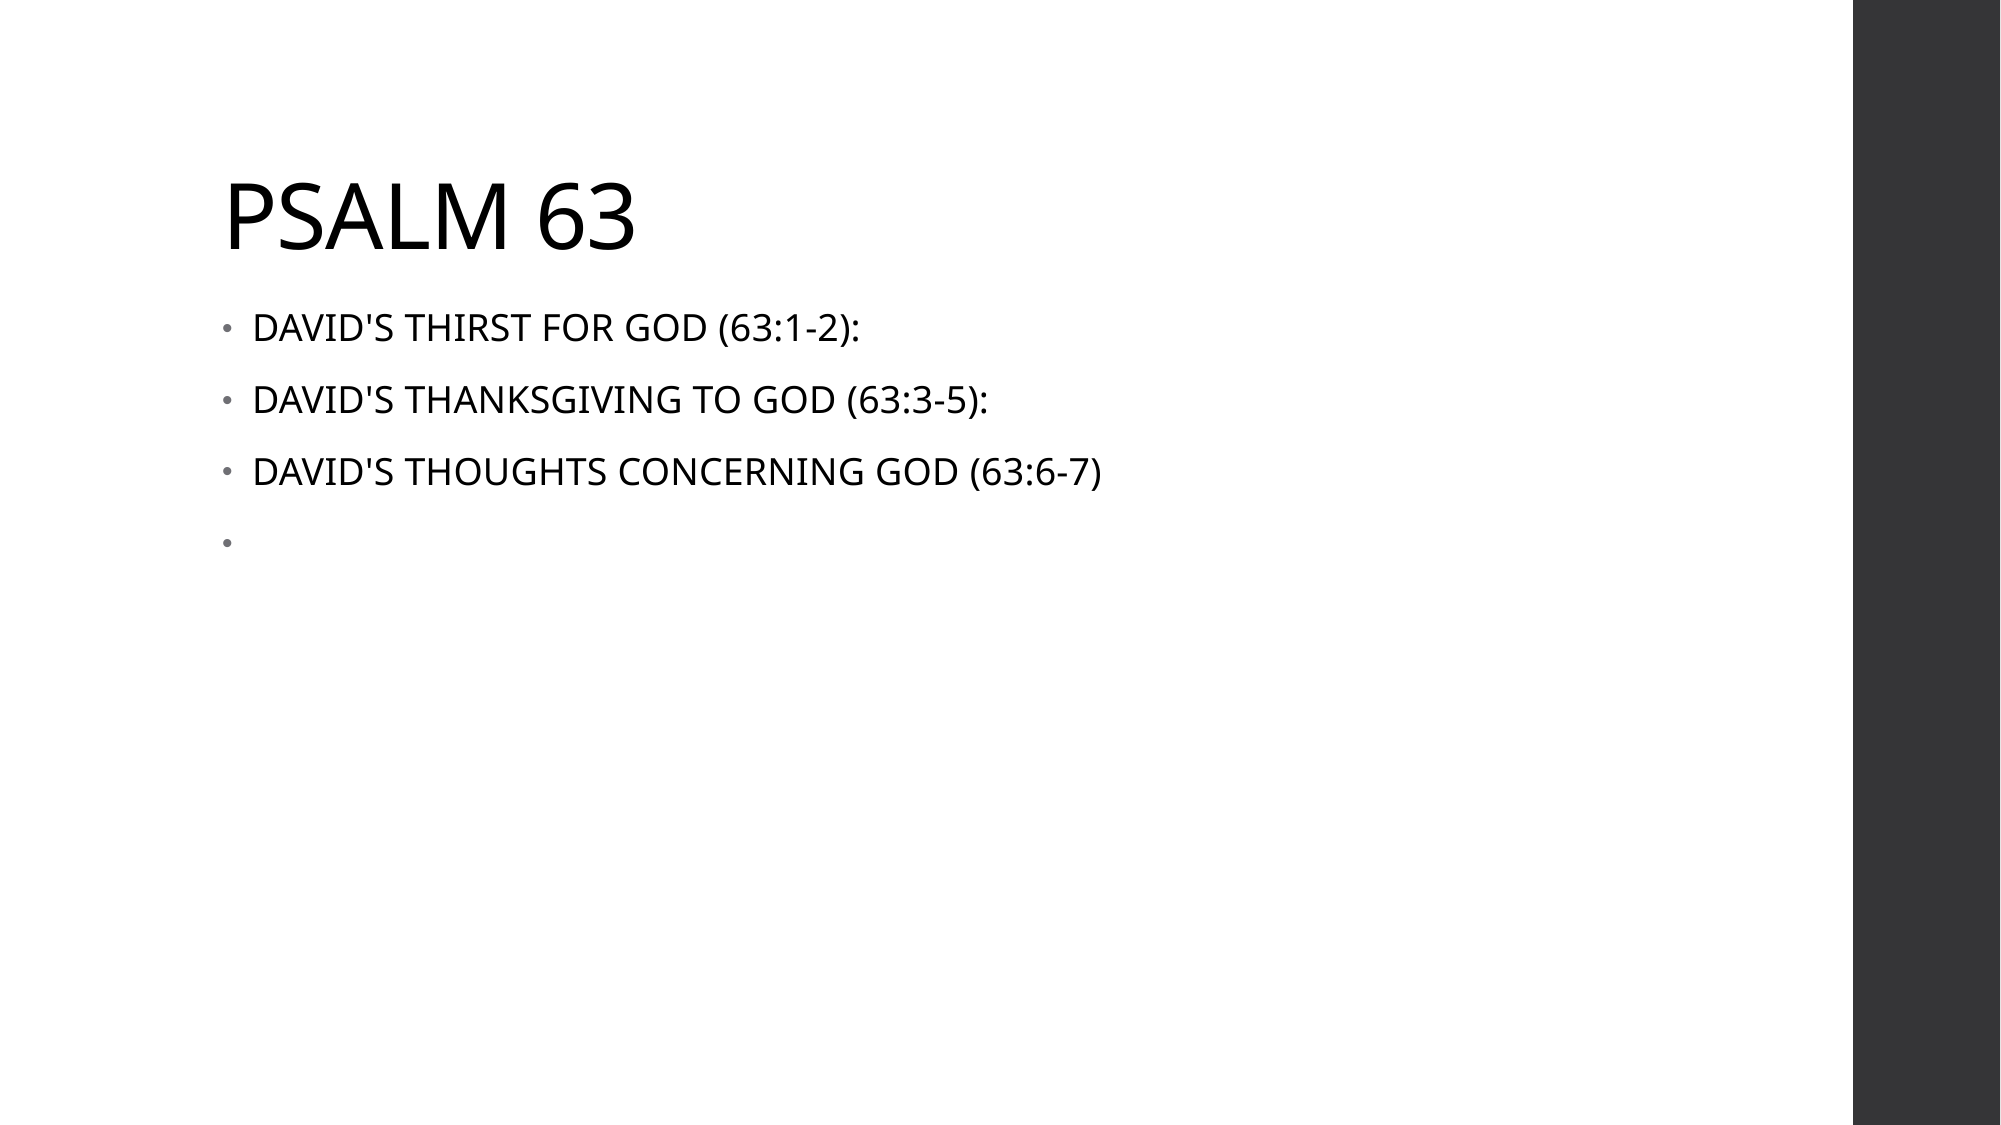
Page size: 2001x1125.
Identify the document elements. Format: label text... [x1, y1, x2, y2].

title PSALM 63 [206, 60, 1797, 278]
list DAVID'S THIRST FOR GOD (63:1-2): DAVID'S THANKSGIVING TO GOD (63:3-5): DAVID'S THOUGHTS CONCERNING GOD (63:6-7) [206, 299, 1617, 1014]
